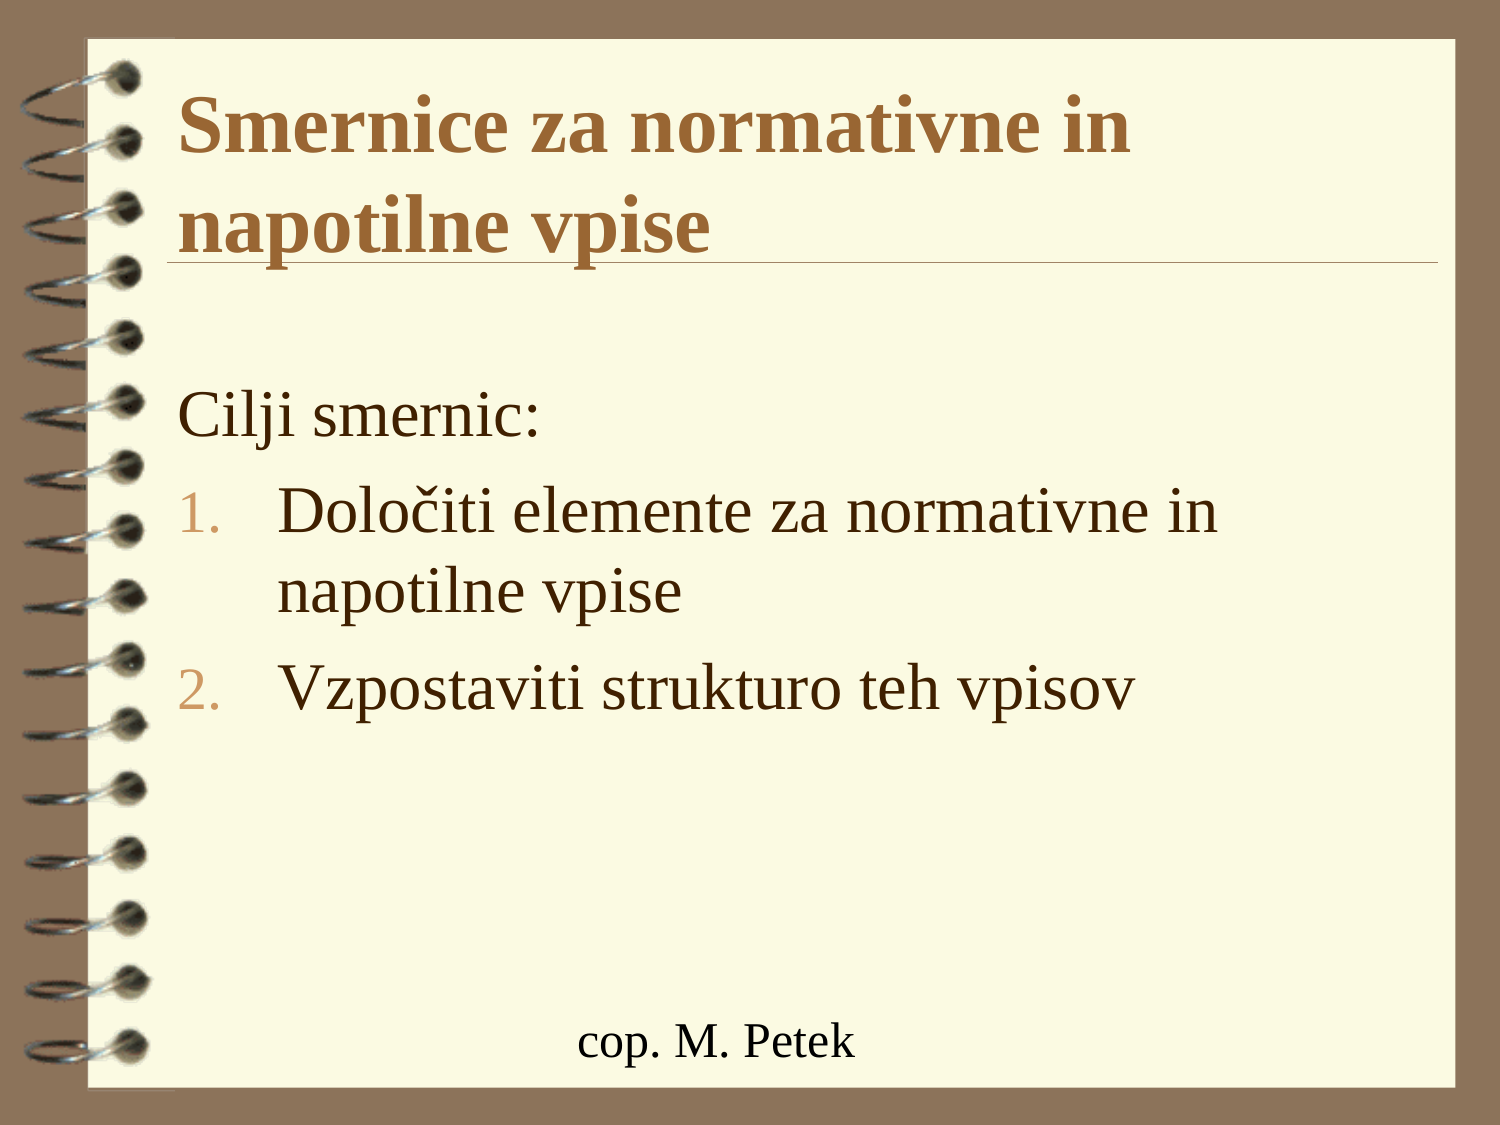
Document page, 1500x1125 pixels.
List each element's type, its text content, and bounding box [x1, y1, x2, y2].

title Smernice za normativne in napotilne vpise [162, 61, 1438, 277]
list Cilji smernic: Določiti elemente za normativne in napotilne vpise Vzpostaviti strukturo teh vpisov [162, 361, 1438, 976]
picture [0, 0, 175, 1125]
